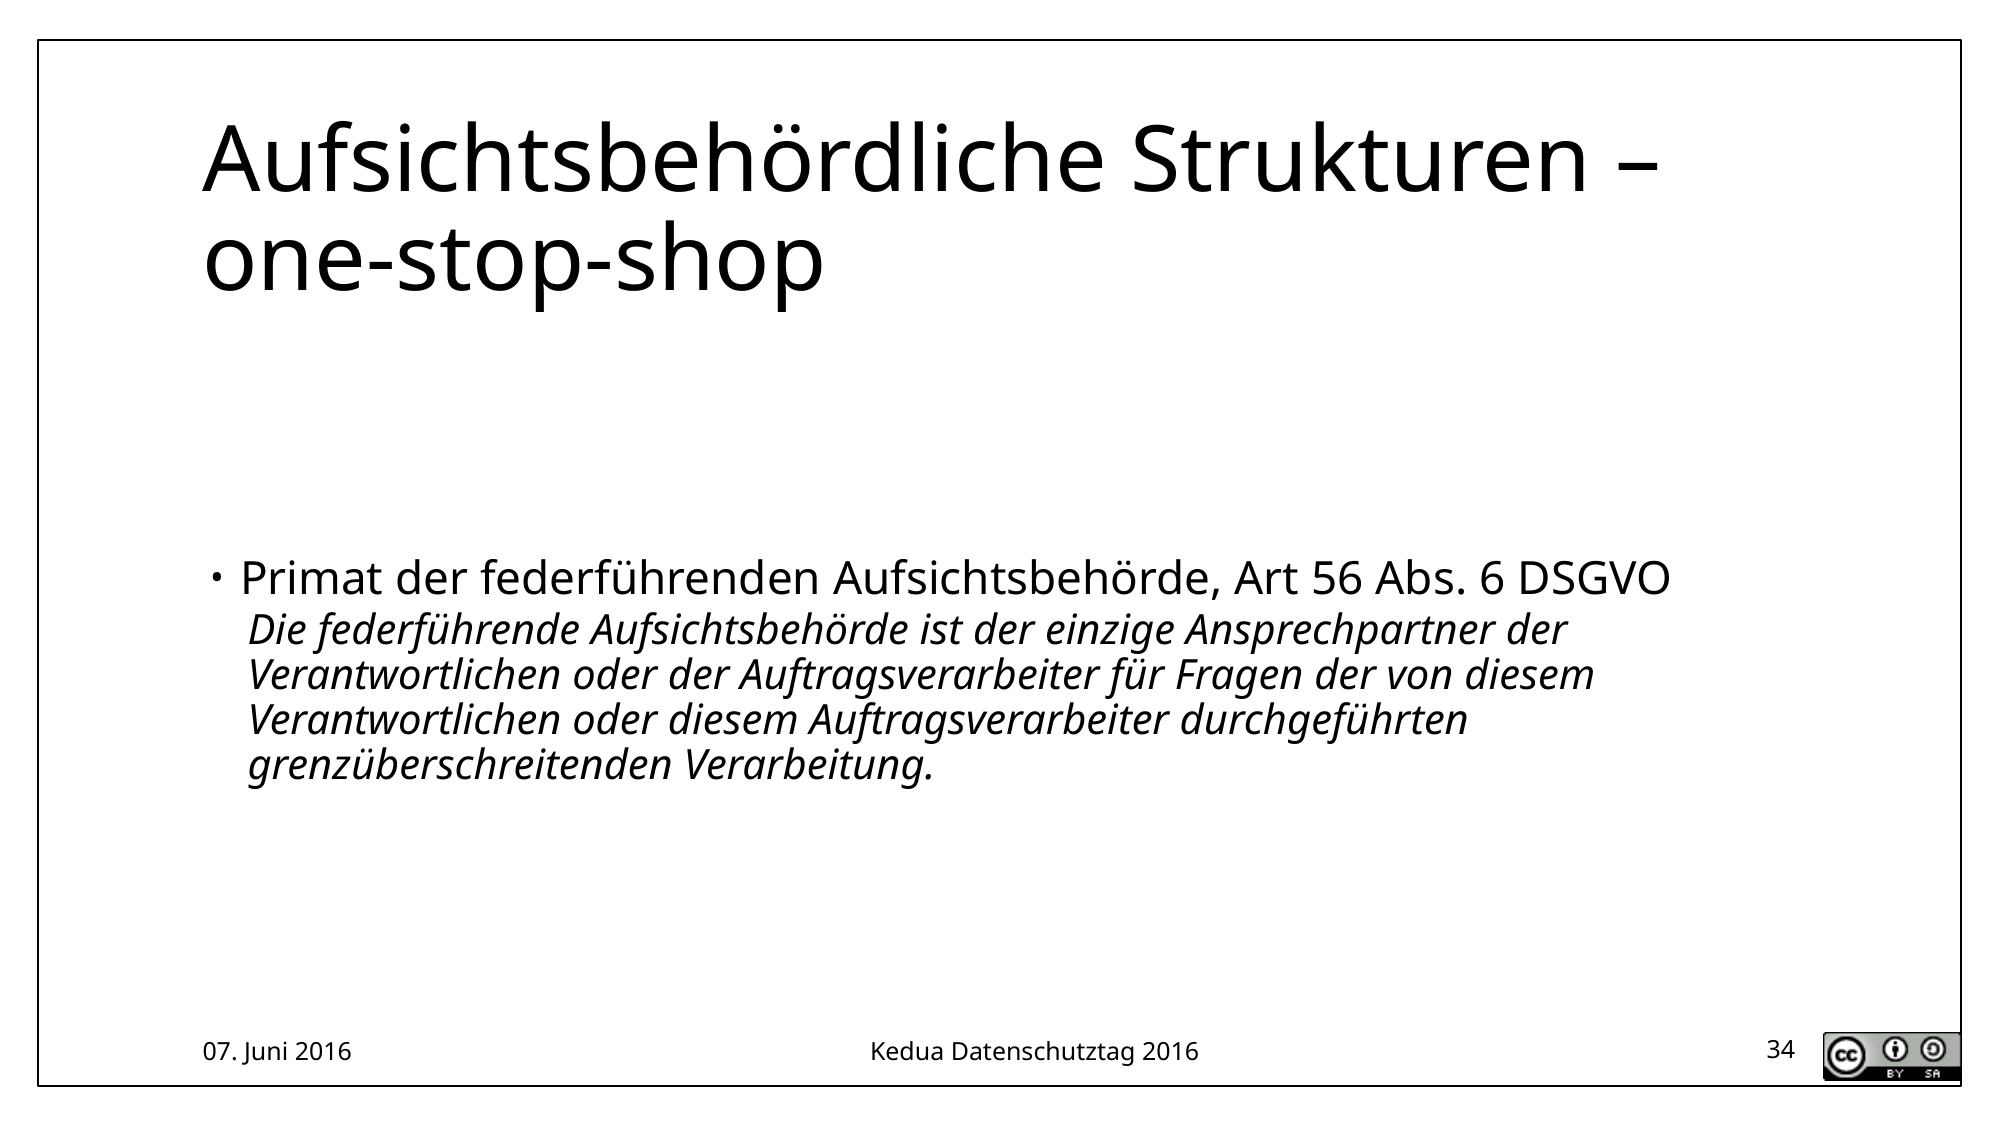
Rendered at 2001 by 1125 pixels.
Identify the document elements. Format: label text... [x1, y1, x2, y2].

picture [1823, 1032, 1962, 1081]
slide_number <Foliennummer> [1530, 1020, 1811, 1081]
slide_number 07. Juni 2016 [187, 1020, 570, 1081]
title Aufsichtsbehördliche Strukturen – one-stop-shop [187, 99, 1808, 323]
footer Kedua Datenschutztag 2016 [647, 1020, 1422, 1081]
list Primat der federführenden Aufsichtsbehörde, Art 56 Abs. 6 DSGVO Die federführende Aufsichtsbehörde ist der einzige Ansprechpartner der Verantwortlichen oder der Auftragsverarbeiter für Fragen der von diesem Verantwortlichen oder diesem Auftragsverarbeiter durchgeführten grenzüberschreitenden Verarbeitung. [187, 337, 1808, 1000]
